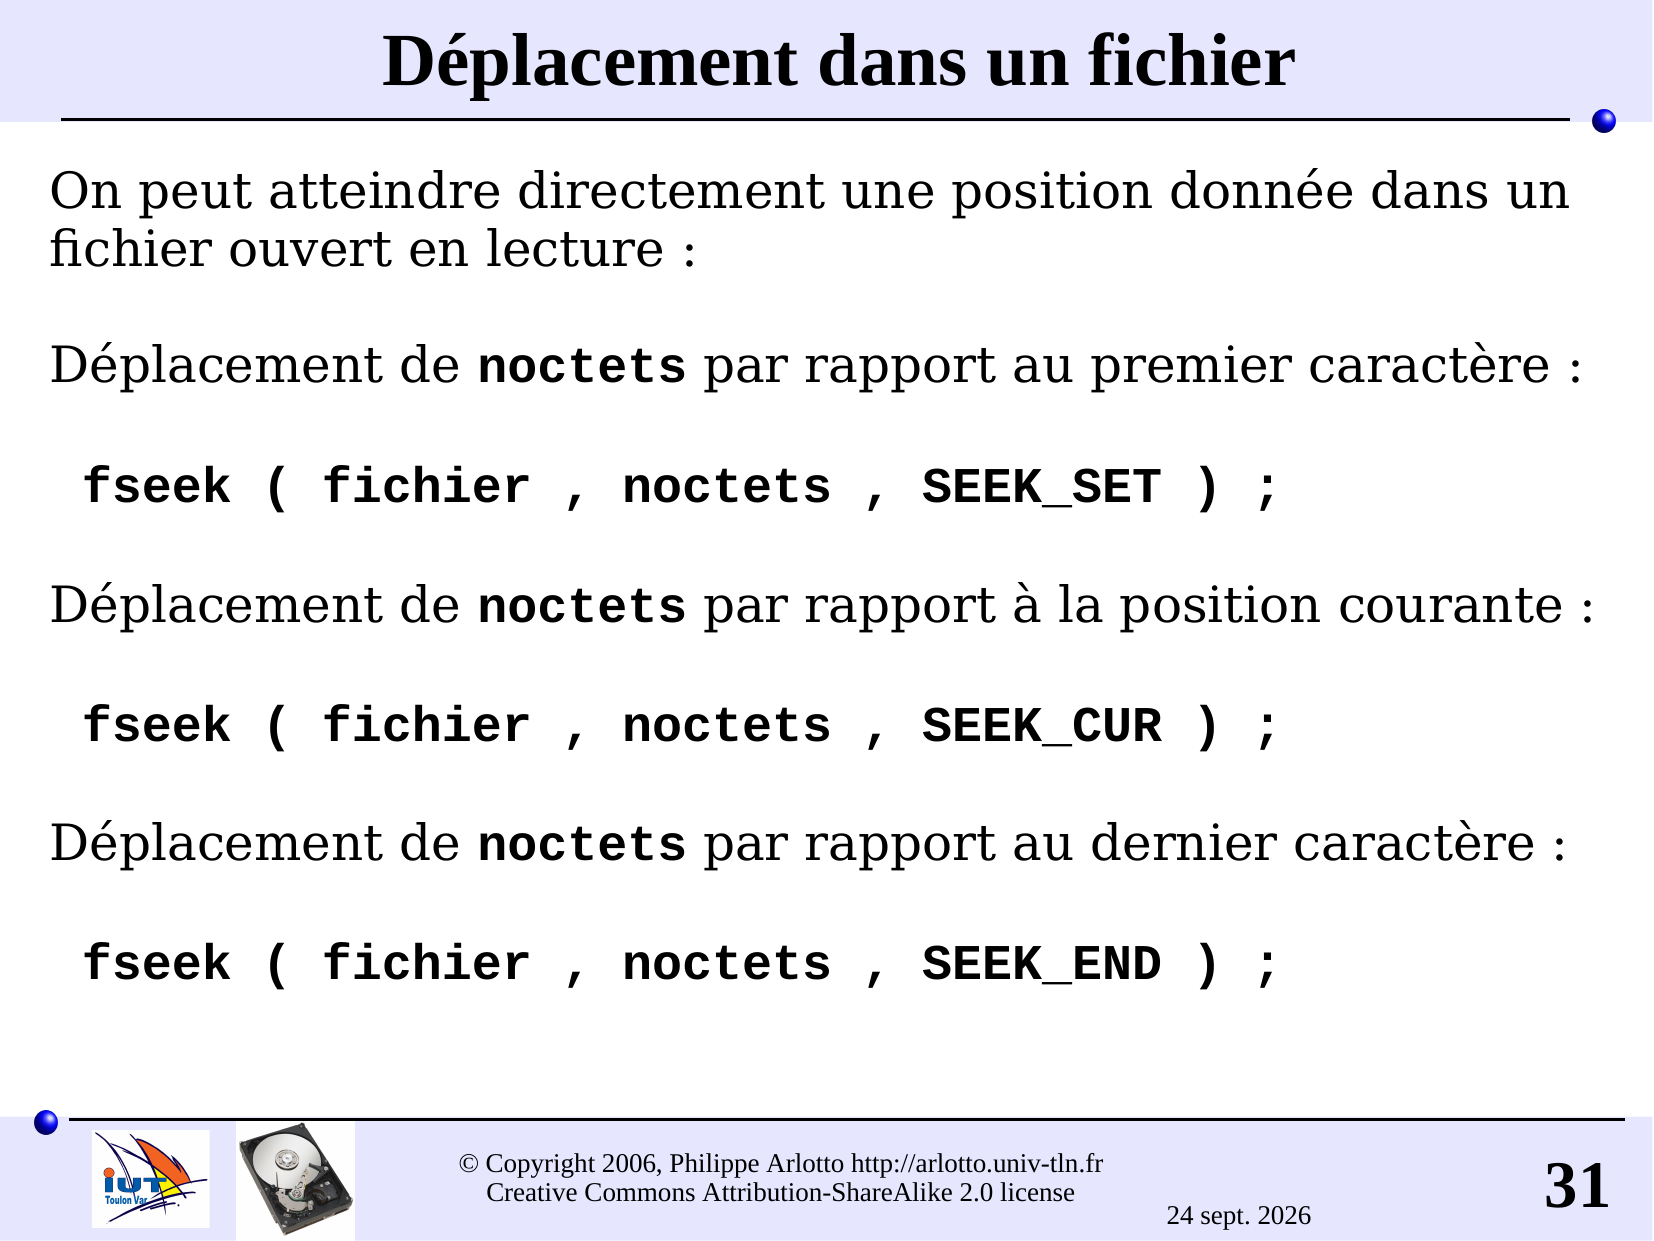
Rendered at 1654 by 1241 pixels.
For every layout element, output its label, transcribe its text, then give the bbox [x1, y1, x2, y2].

text_box On peut atteindre directement une position donnée dans un fichier ouvert en lecture : Déplacement de noctets par rapport au premier caractère : fseek ( fichier , noctets , SEEK_SET ) ; Déplacement de noctets par rapport à la position courante : fseek ( fichier , noctets , SEEK_CUR ) ; Déplacement de noctets par rapport au dernier caractère : fseek ( fichier , noctets , SEEK_END ) ; [49, 161, 1597, 1094]
title Déplacement dans un fichier [95, 11, 1585, 110]
picture [236, 1121, 355, 1241]
